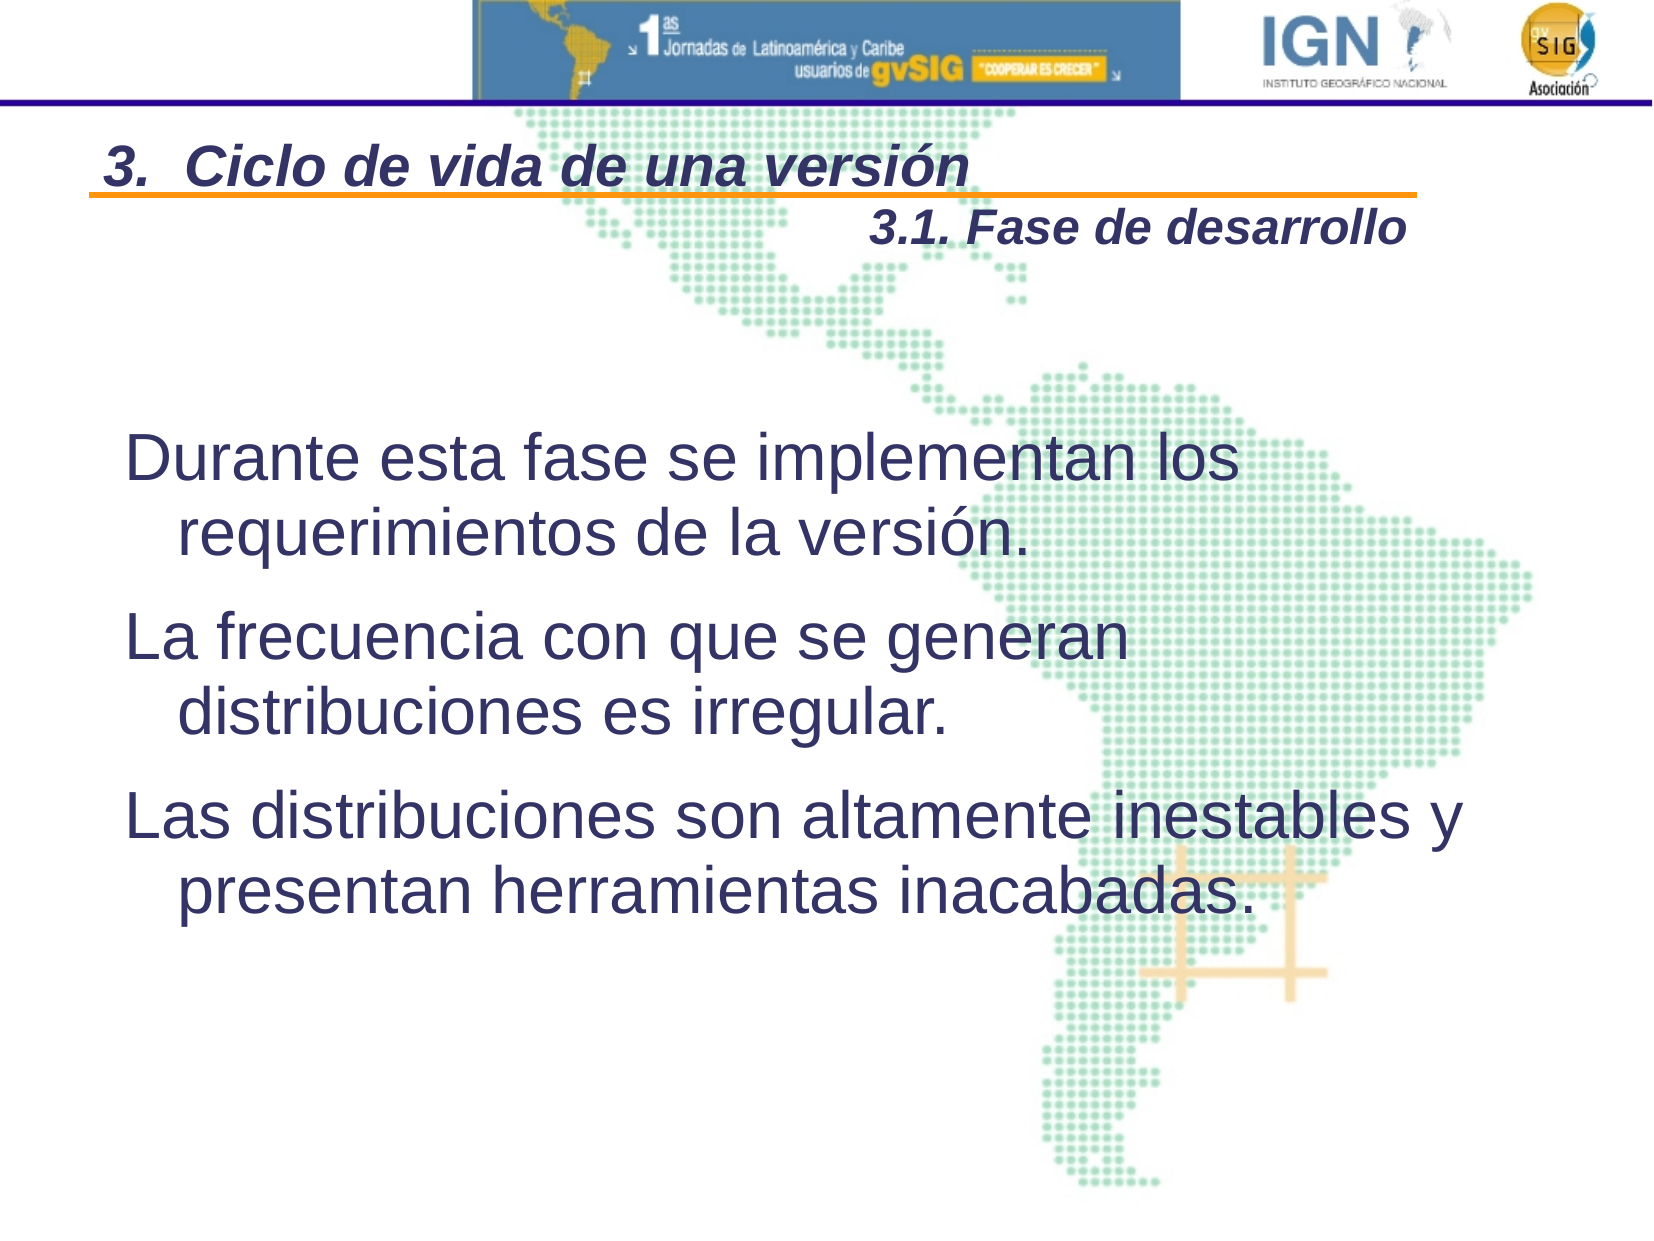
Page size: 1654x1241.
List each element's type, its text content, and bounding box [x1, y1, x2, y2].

text_box 3. Ciclo de vida de una versión [88, 126, 1388, 192]
text_box 3.1. Fase de desarrollo [124, 191, 1424, 264]
list Durante esta fase se implementan los requerimientos de la versión. La frecuencia con que se generan distribuciones es irregular. Las distribuciones son altamente inestables y presentan herramientas inacabadas. [106, 420, 1506, 1224]
picture [0, 0, 1653, 1238]
